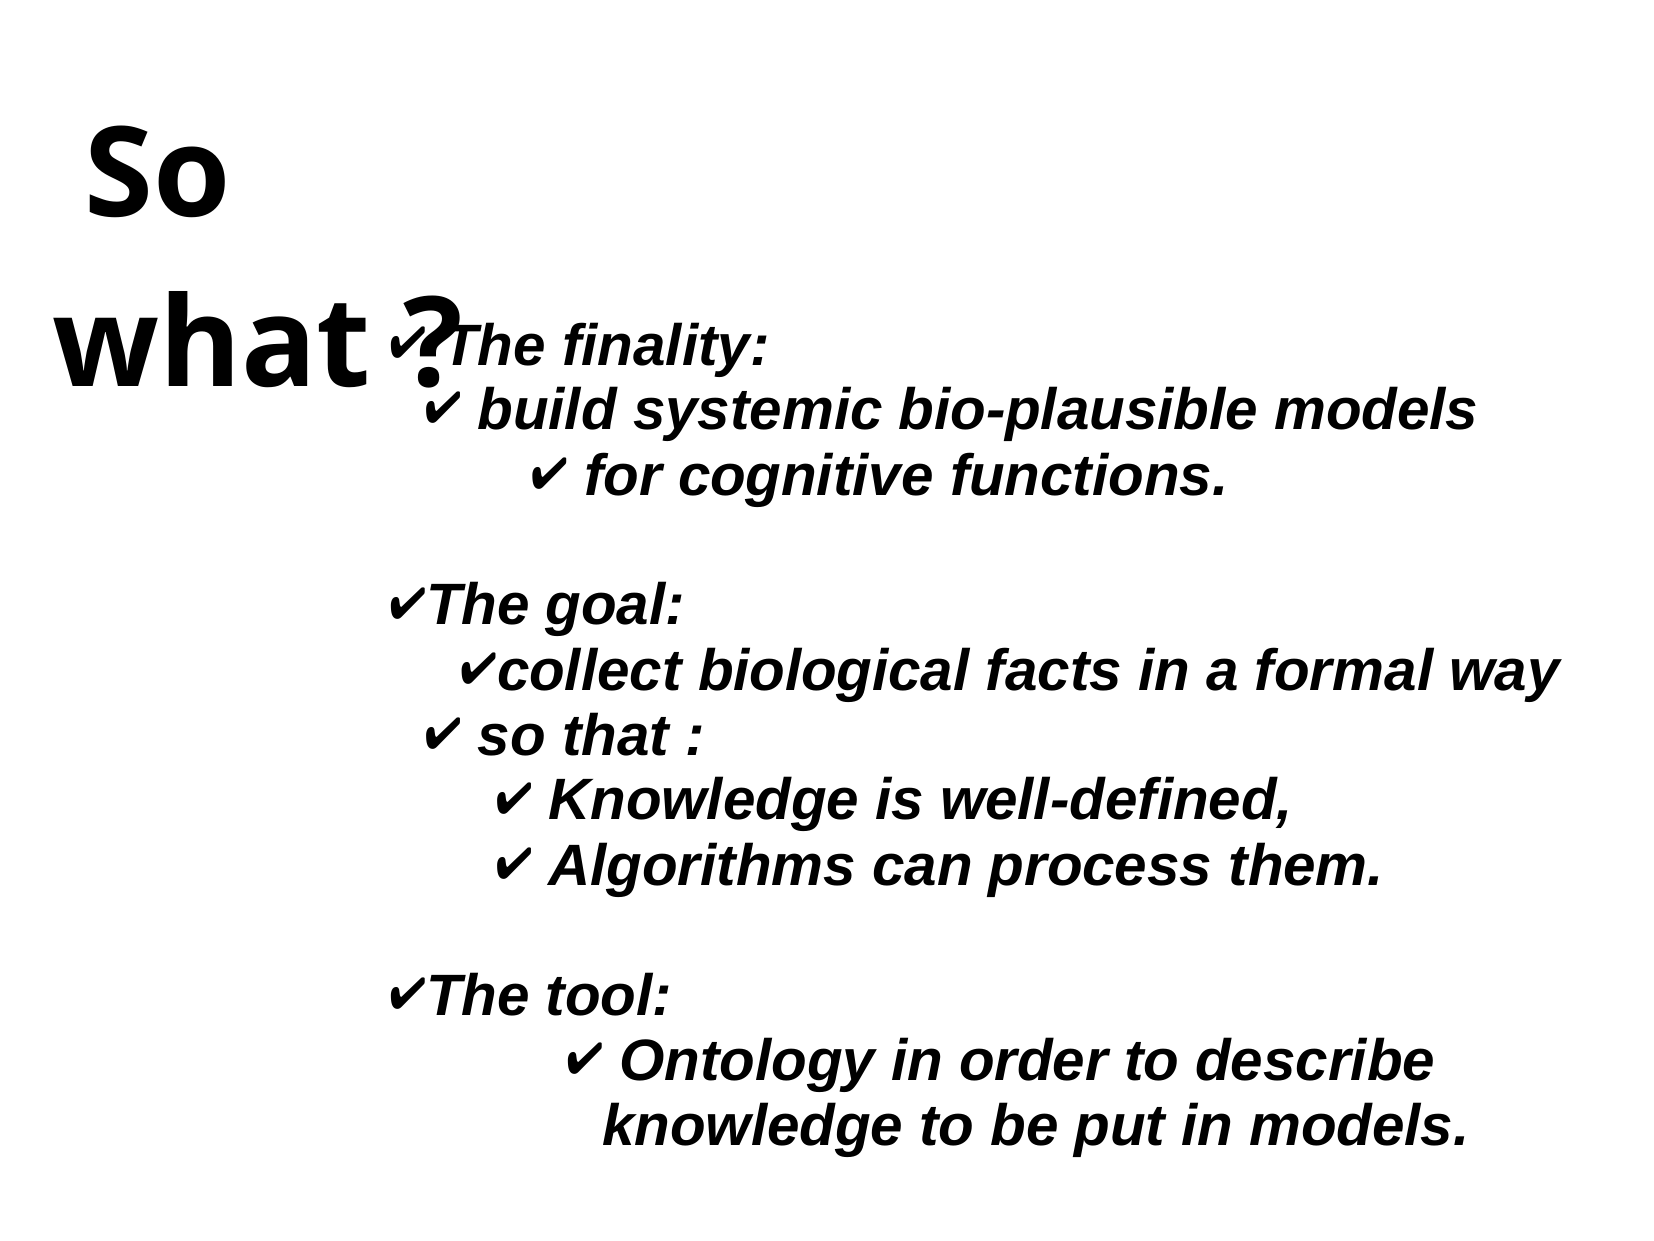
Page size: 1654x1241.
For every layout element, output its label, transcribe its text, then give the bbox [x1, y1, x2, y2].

text_box The finality: build systemic bio-plausible models for cognitive functions. The goal: collect biological facts in a formal way so that : Knowledge is well-defined, Algorithms can process them. The tool: Ontology in order to describe knowledge to be put in models. [375, 211, 1603, 1201]
text_box So what ? [37, 75, 638, 282]
